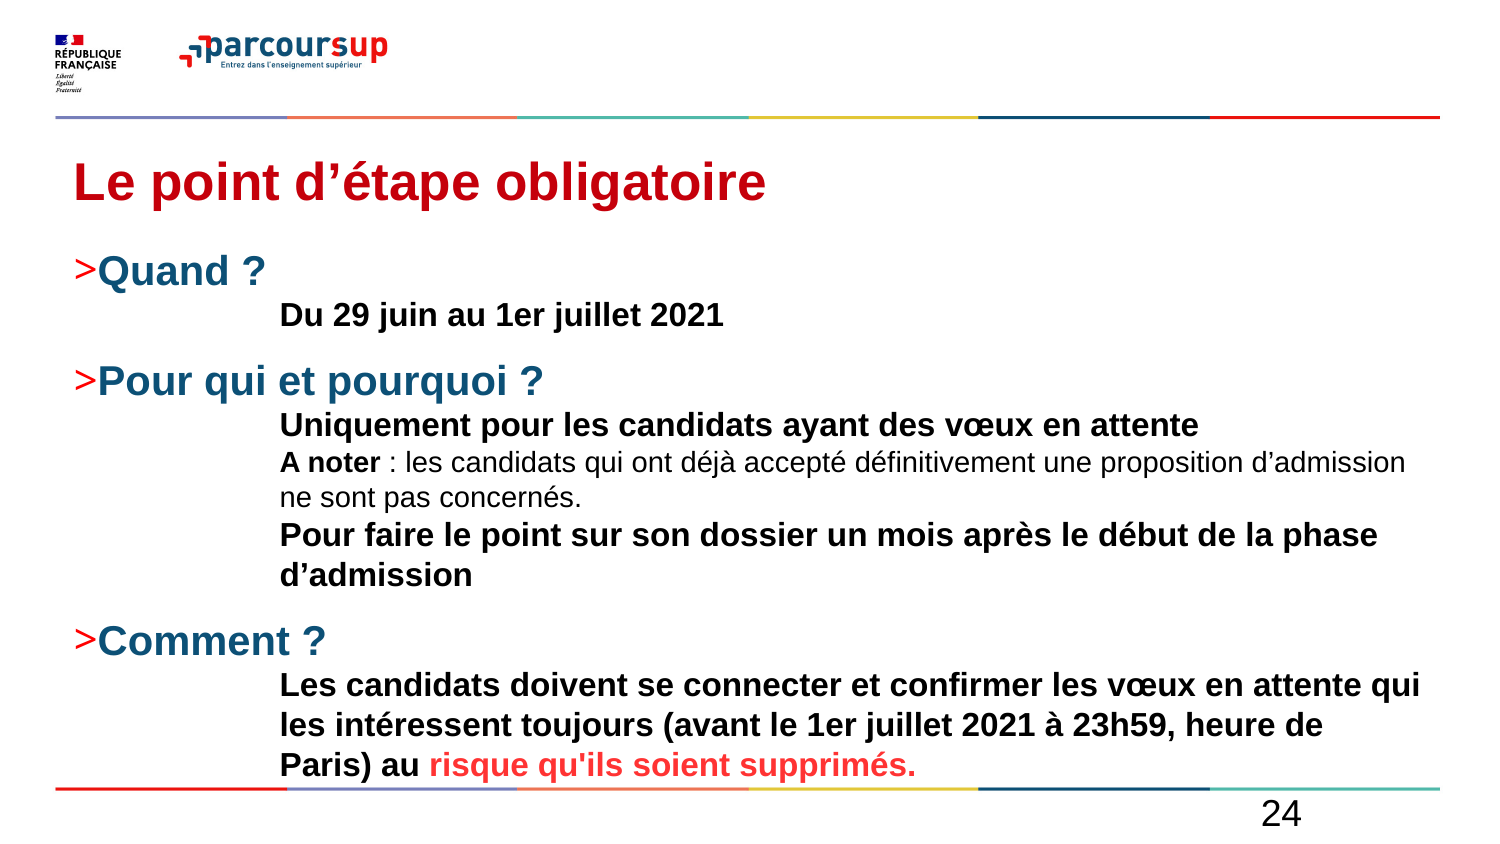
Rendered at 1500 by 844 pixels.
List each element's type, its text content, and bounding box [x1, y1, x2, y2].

text_box [1246, 784, 1438, 844]
list Quand ? Du 29 juin au 1er juillet 2021 Pour qui et pourquoi ? Uniquement pour les candidats ayant des vœux en attente A noter : les candidats qui ont déjà accepté définitivement une proposition d’admission ne sont pas concernés. Pour faire le point sur son dossier un mois après le début de la phase d’admission Comment ? Les candidats doivent se connecter et confirmer les vœux en attente qui les intéressent toujours (avant le 1er juillet 2021 à 23h59, heure de Paris) au risque qu'ils soient supprimés. [59, 236, 1441, 800]
title Le point d’étape obligatoire [59, 147, 1441, 236]
